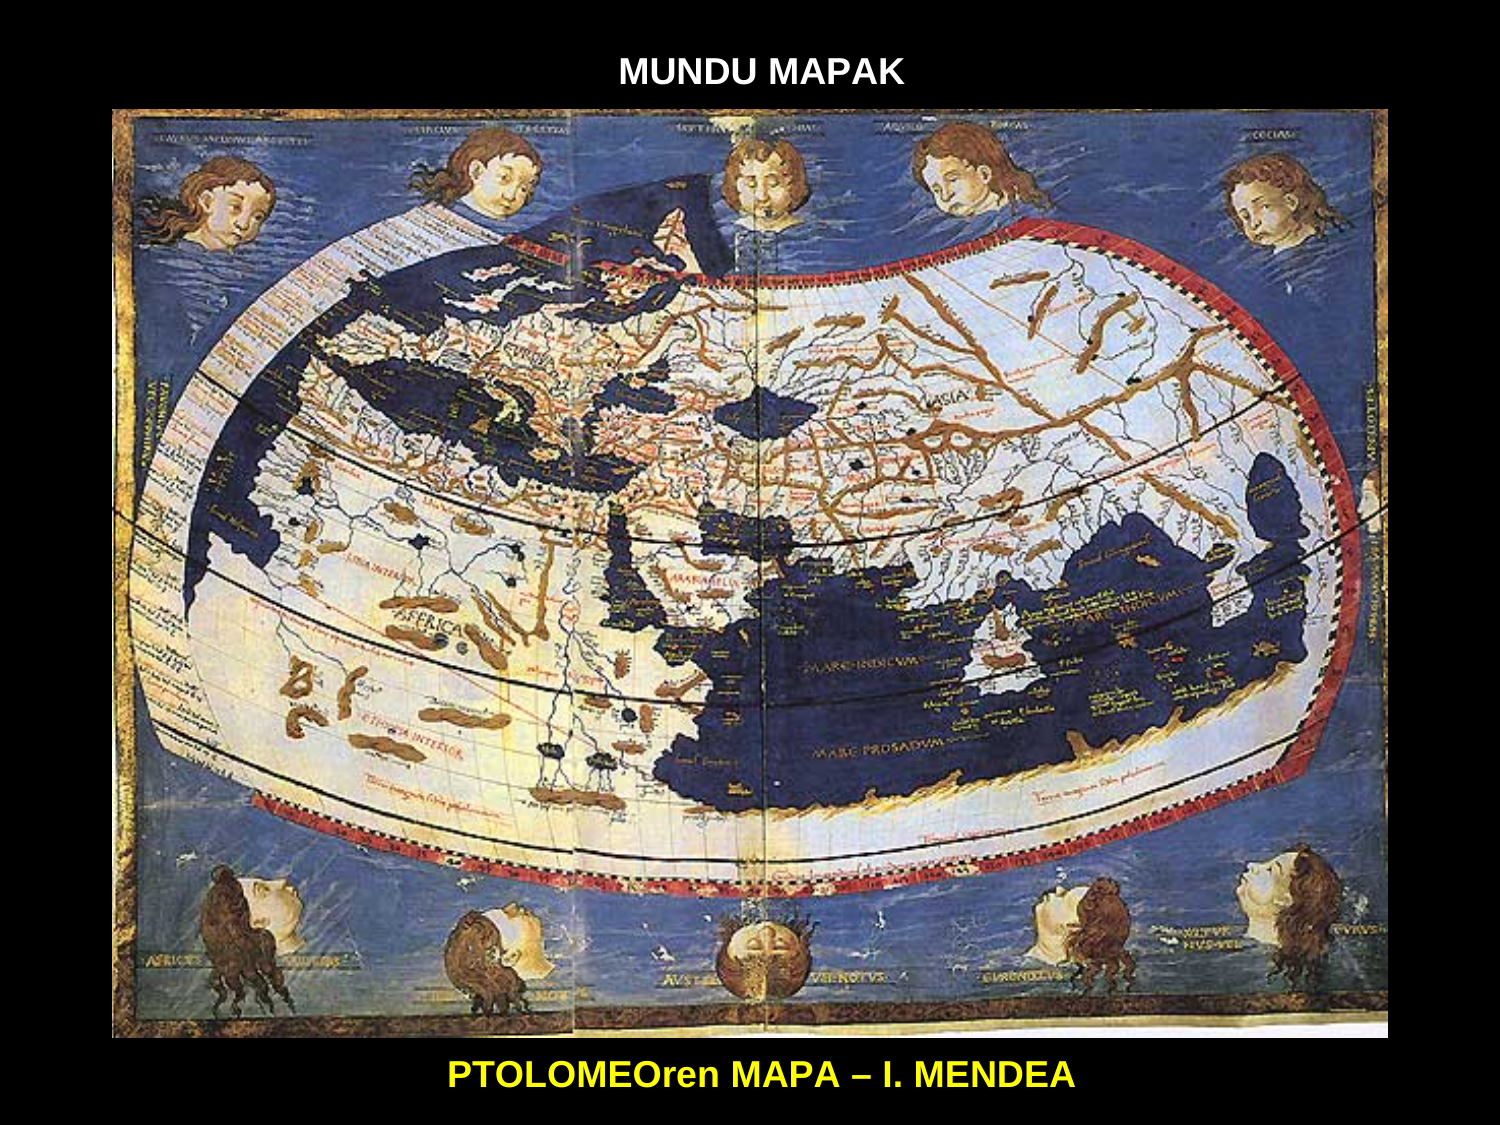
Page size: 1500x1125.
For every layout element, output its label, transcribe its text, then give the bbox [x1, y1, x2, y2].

text_box PTOLOMEOren MAPA – I. MENDEA [407, 1045, 1117, 1104]
text_box MUNDU MAPAK [407, 42, 1117, 101]
picture [112, 109, 1388, 1038]
